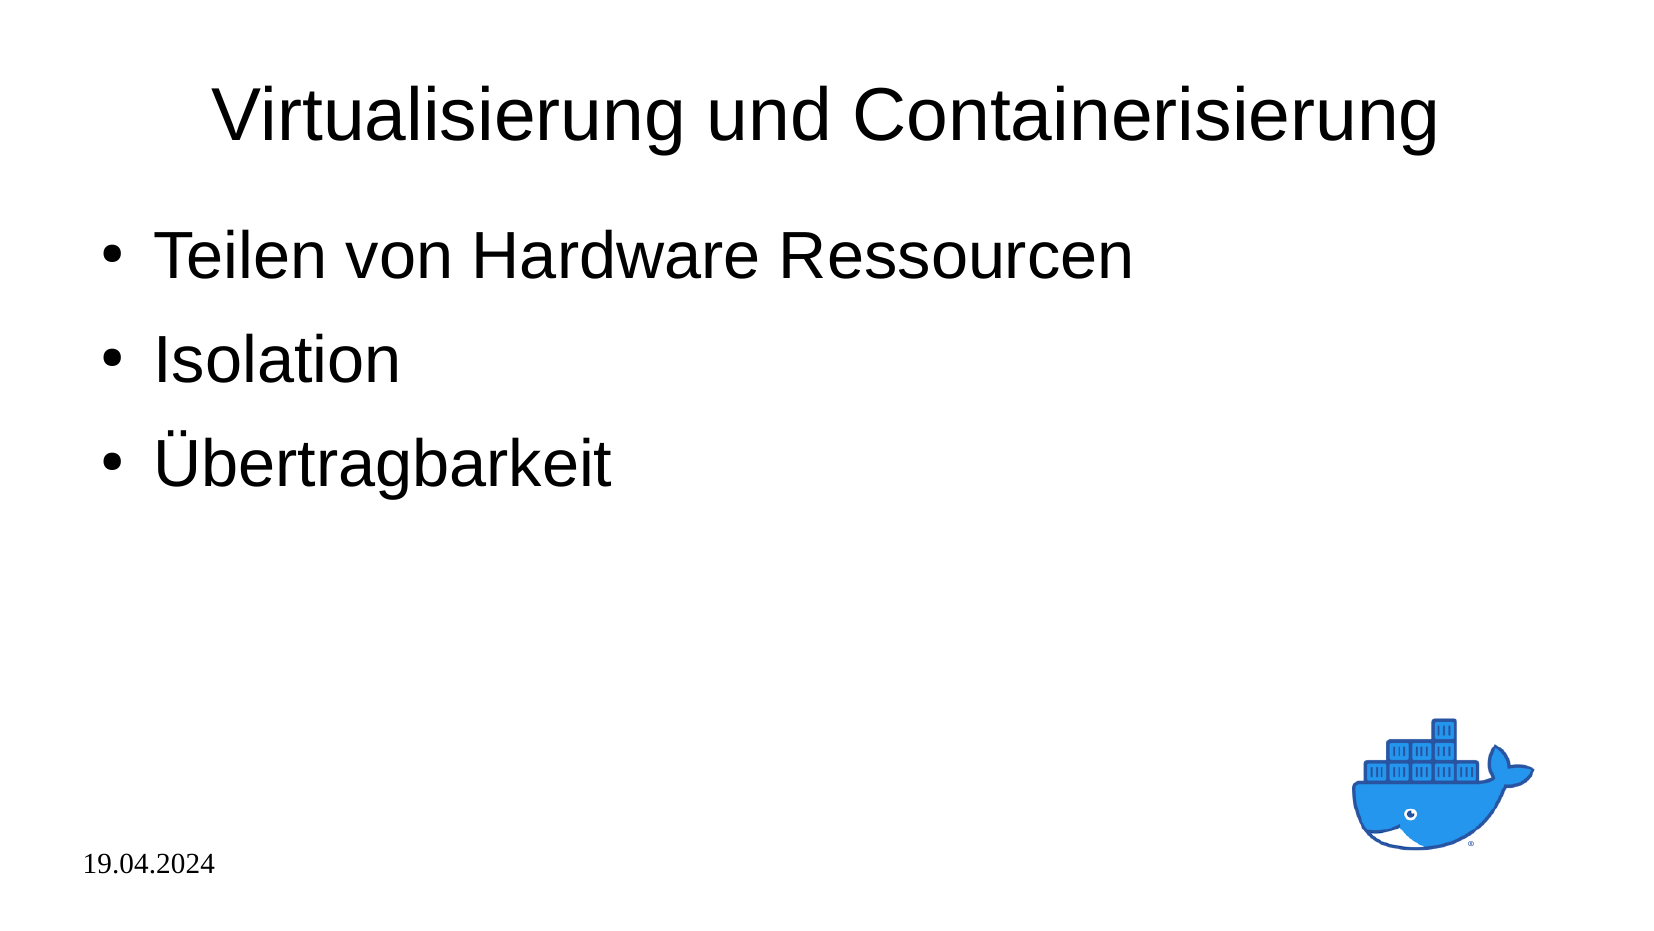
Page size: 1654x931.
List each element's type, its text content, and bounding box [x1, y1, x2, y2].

list Teilen von Hardware Ressourcen Isolation Übertragbarkeit [82, 217, 1571, 758]
picture [1305, 758, 1571, 912]
title Virtualisierung und Containerisierung [82, 37, 1571, 193]
